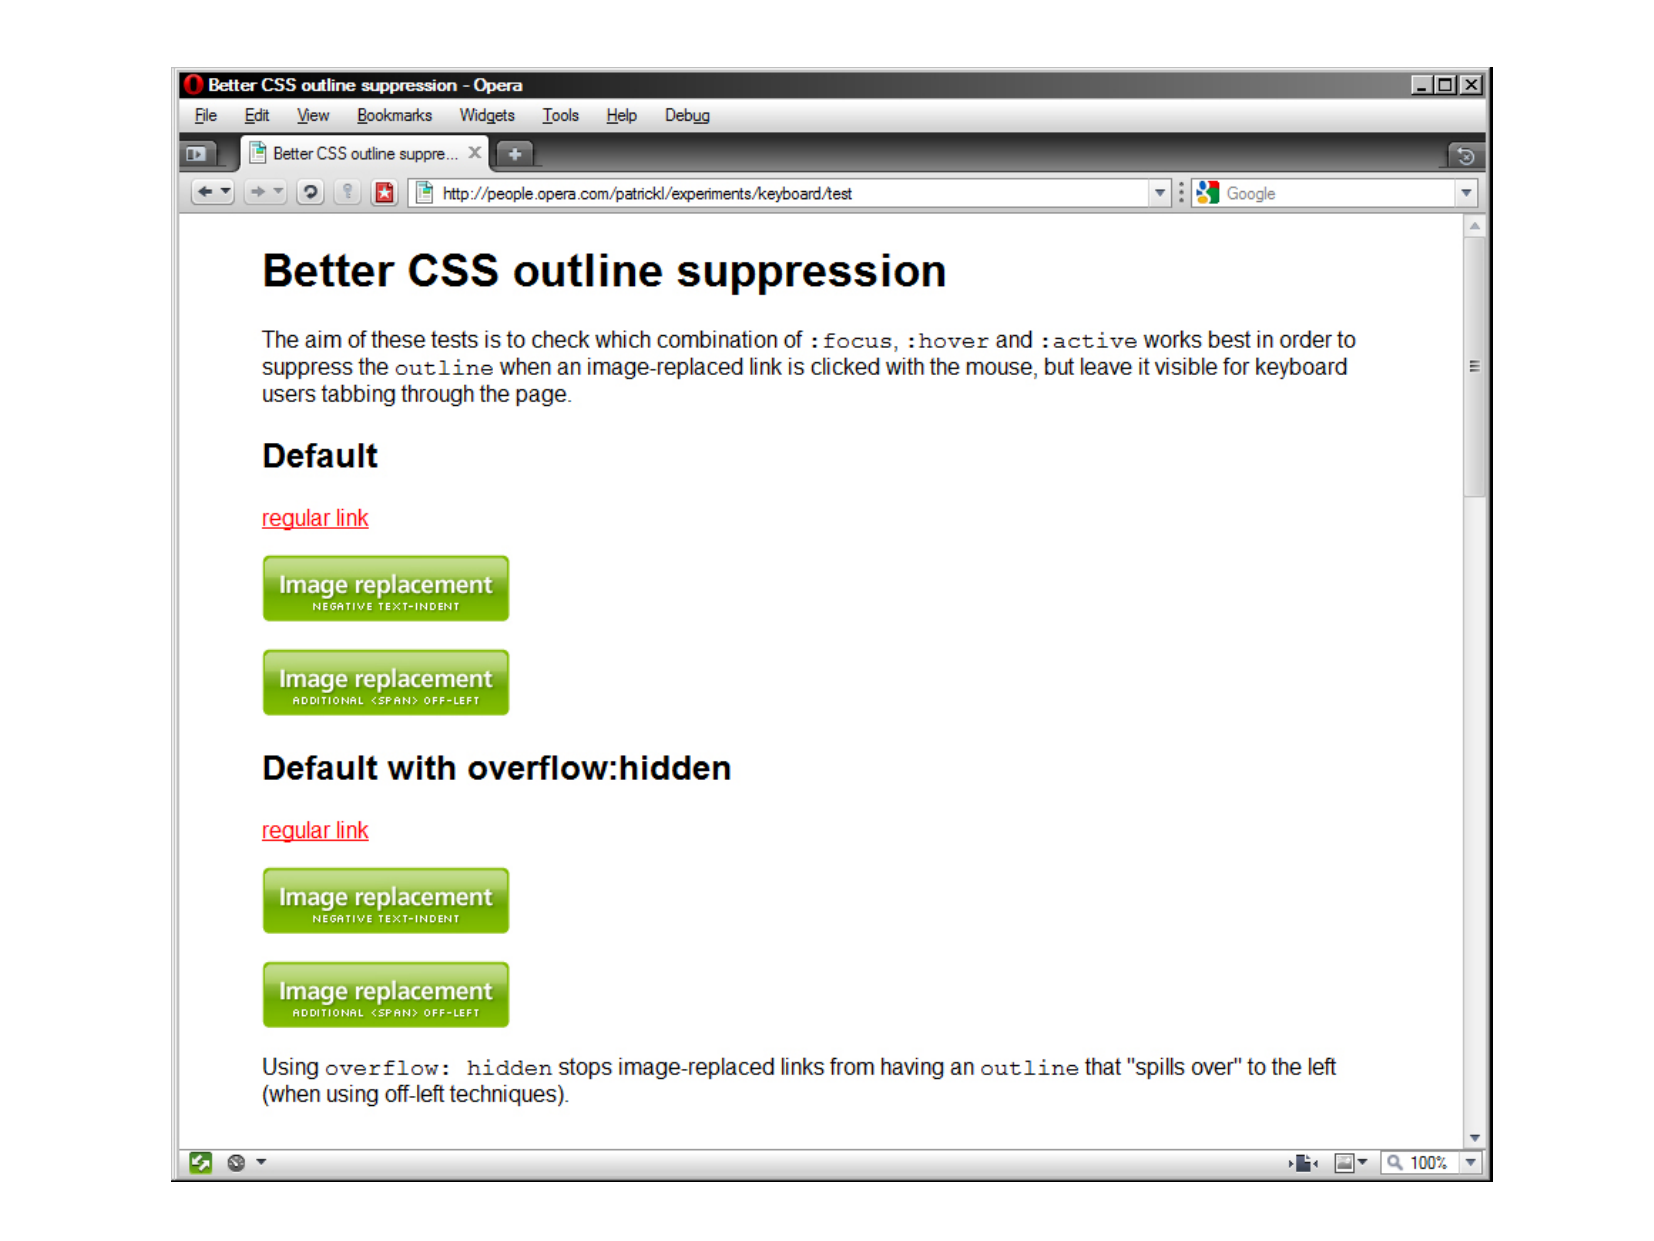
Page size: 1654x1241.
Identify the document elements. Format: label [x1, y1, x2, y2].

picture [171, 67, 1493, 1182]
